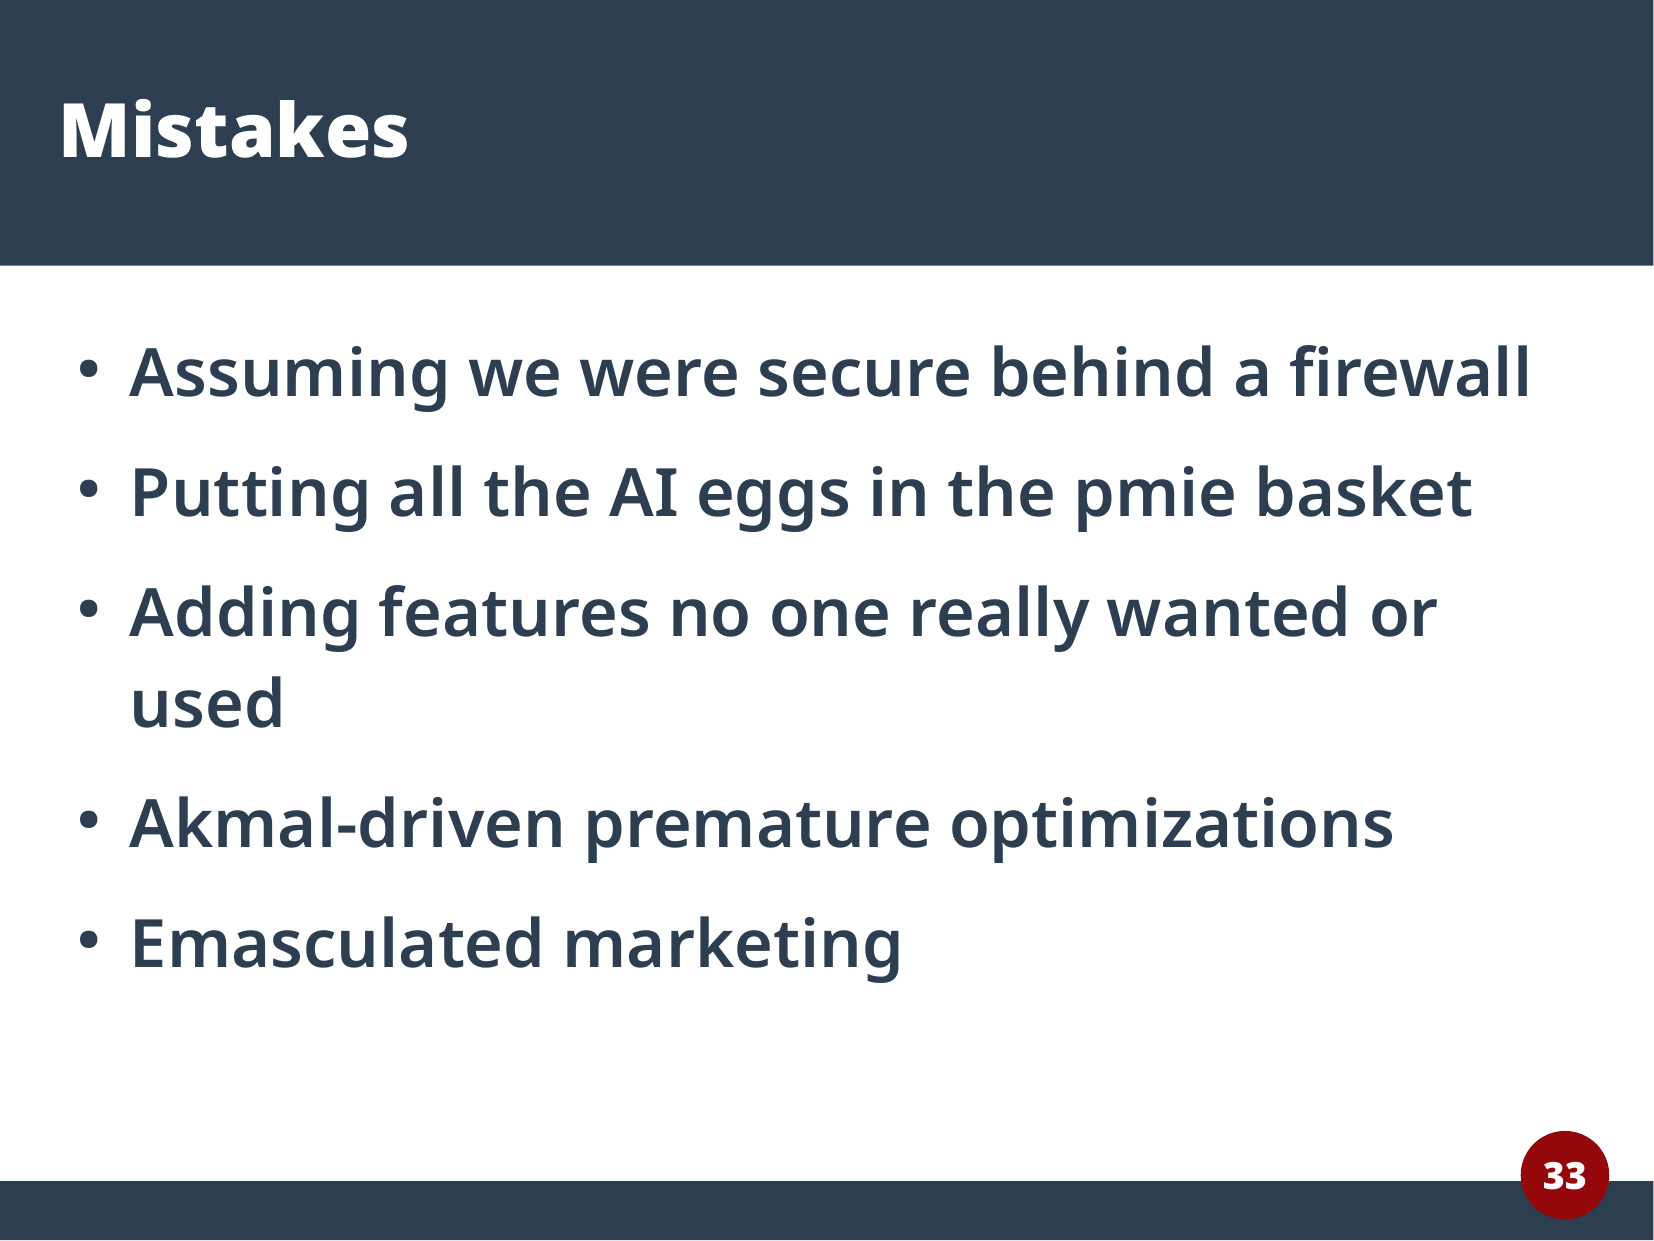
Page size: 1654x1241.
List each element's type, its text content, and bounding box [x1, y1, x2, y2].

list Assuming we were secure behind a firewall Putting all the AI eggs in the pmie basket Adding features no one really wanted or used Akmal-driven premature optimizations Emasculated marketing [59, 324, 1595, 1152]
title Mistakes [59, 49, 1595, 207]
